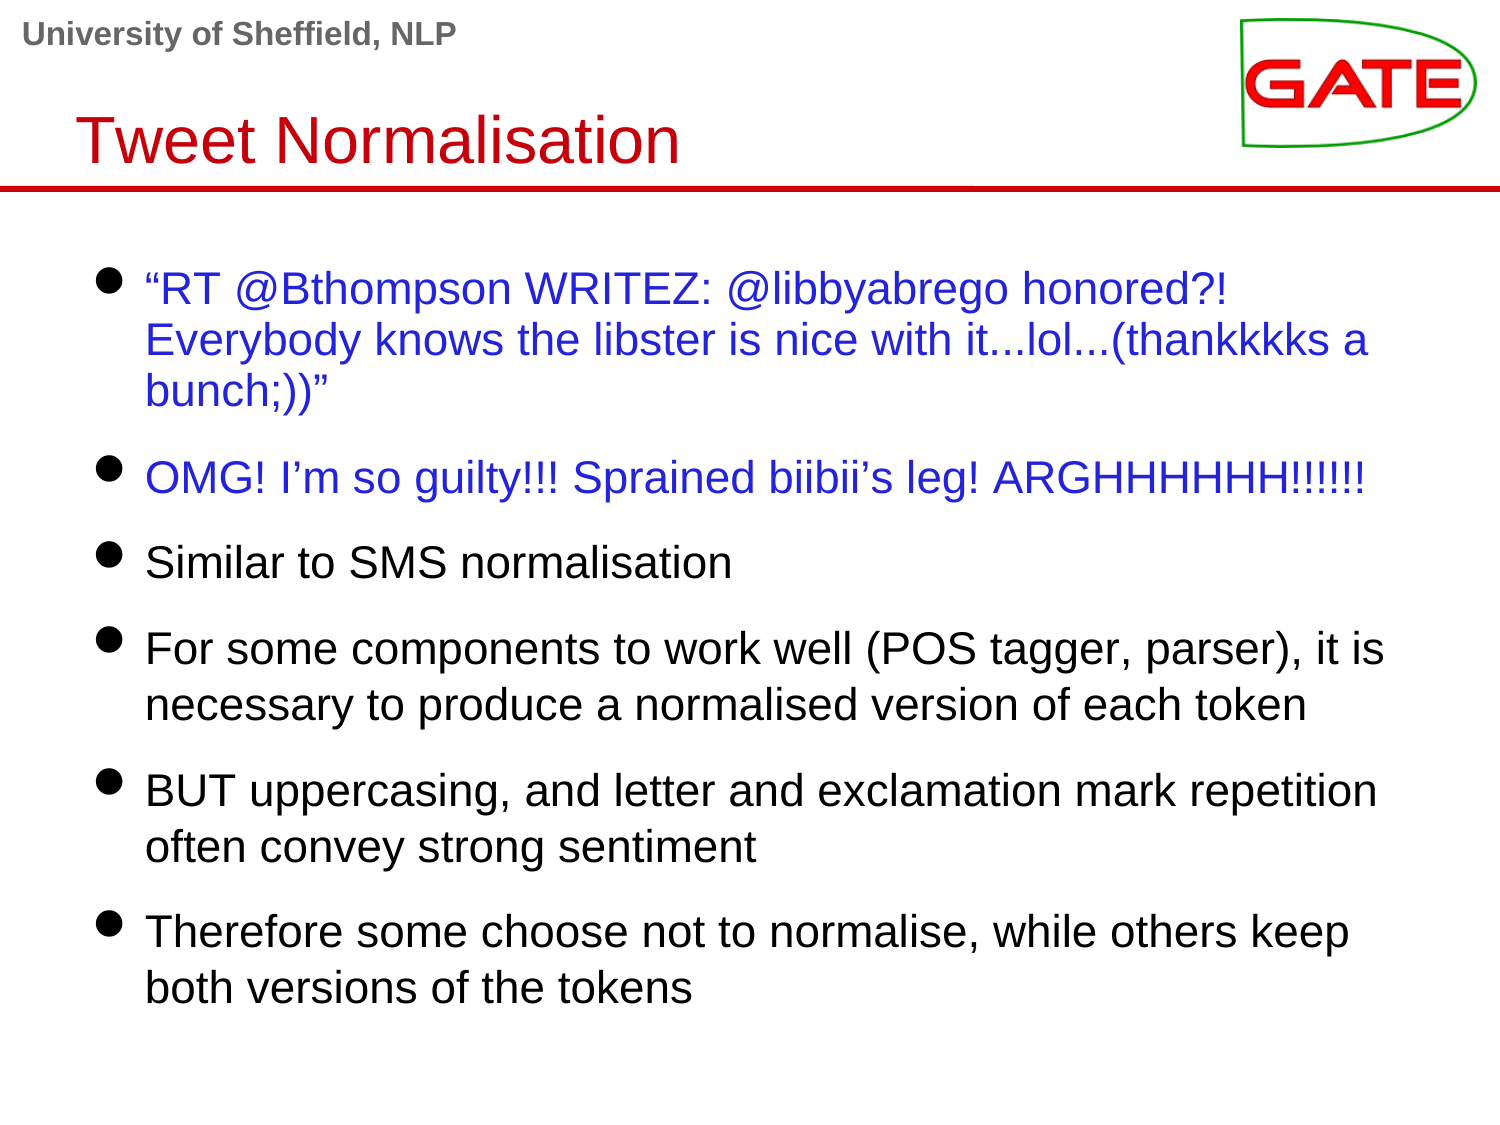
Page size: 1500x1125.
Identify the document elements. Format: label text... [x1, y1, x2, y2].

text_box Tweet Normalisation [75, 52, 1426, 226]
text_box “RT @Bthompson WRITEZ: @libbyabrego honored?! Everybody knows the libster is nice with it...lol...(thankkkks a bunch;))” OMG! I’m so guilty!!! Sprained biibii’s leg! ARGHHHHHH!!!!!! Similar to SMS normalisation For some components to work well (POS tagger, parser), it is necessary to produce a normalised version of each token BUT uppercasing, and letter and exclamation mark repetition often convey strong sentiment Therefore some choose not to normalise, while others keep both versions of the tokens [75, 263, 1426, 1014]
picture [1240, 18, 1477, 148]
